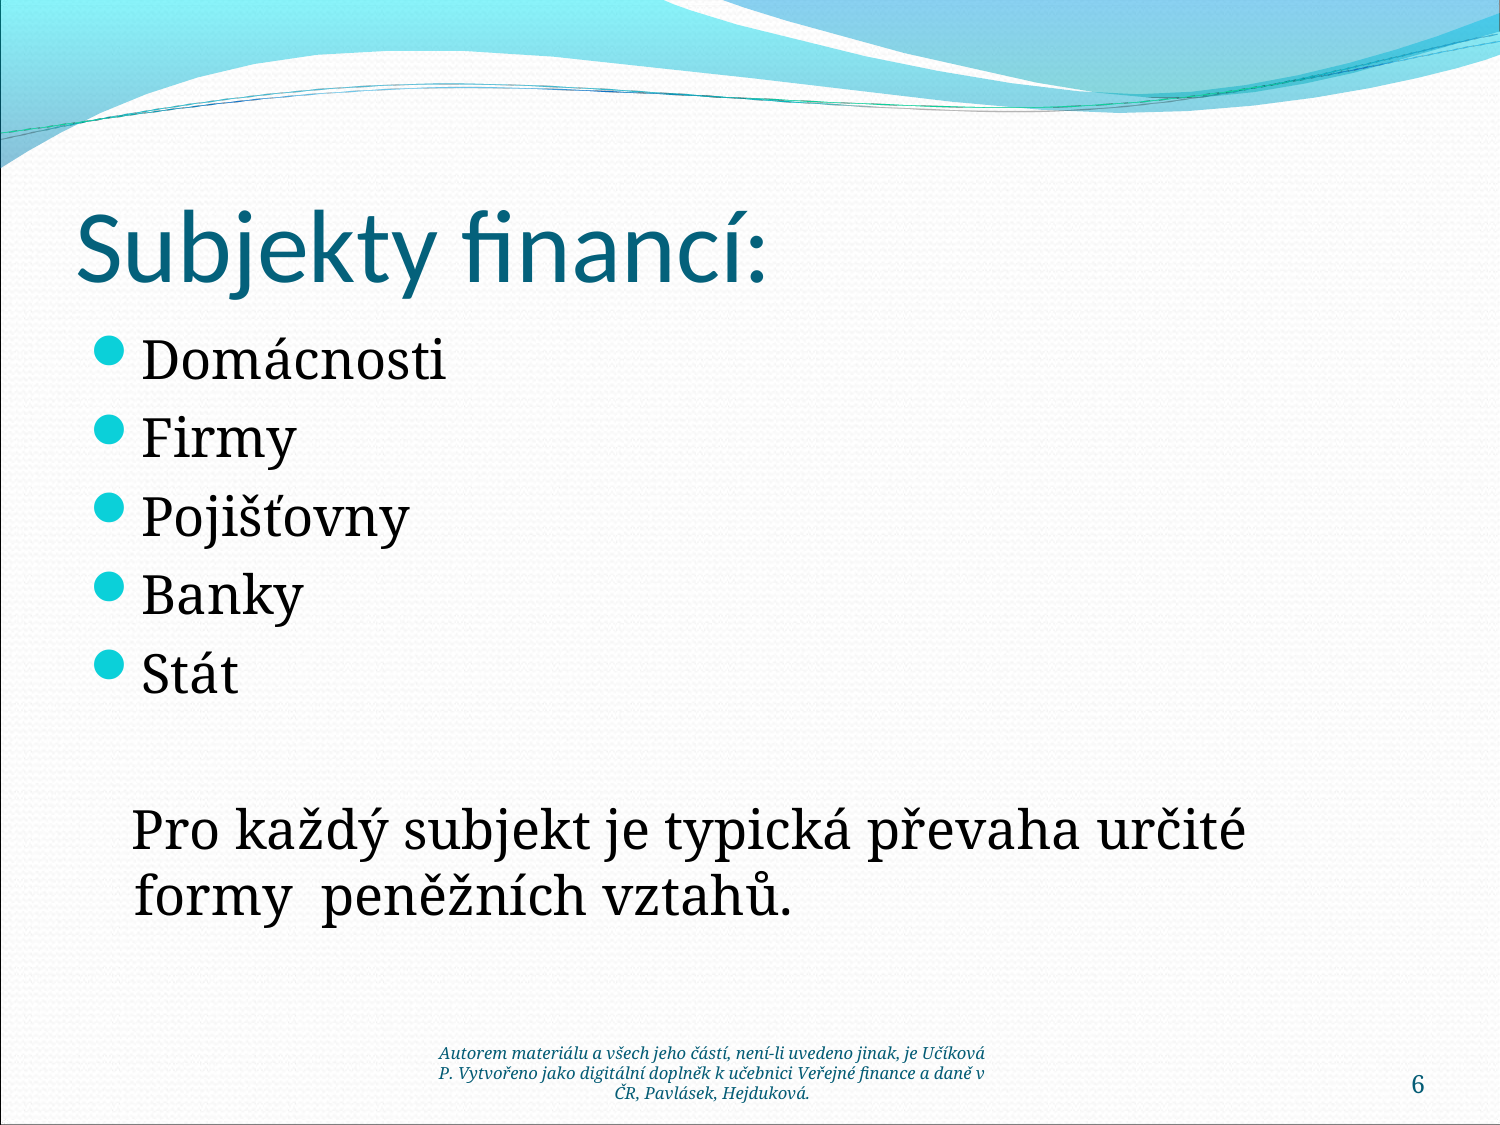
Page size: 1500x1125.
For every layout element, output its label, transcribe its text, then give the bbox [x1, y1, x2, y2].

text_box <číslo> [1299, 1042, 1426, 1103]
picture [0, 0, 1500, 1125]
title Subjekty financí: [75, 115, 1426, 304]
text_box Autorem materiálu a všech jeho částí, není-li uvedeno jinak, je Učíková P. Vytvořeno jako digitální doplněk k učebnici Veřejné finance a daně v ČR, Pavlásek, Hejduková. [437, 1042, 988, 1103]
list Domácnosti Firmy Pojišťovny Banky Stát Pro každý subjekt je typická převaha určité formy peněžních vztahů. [75, 317, 1426, 1038]
